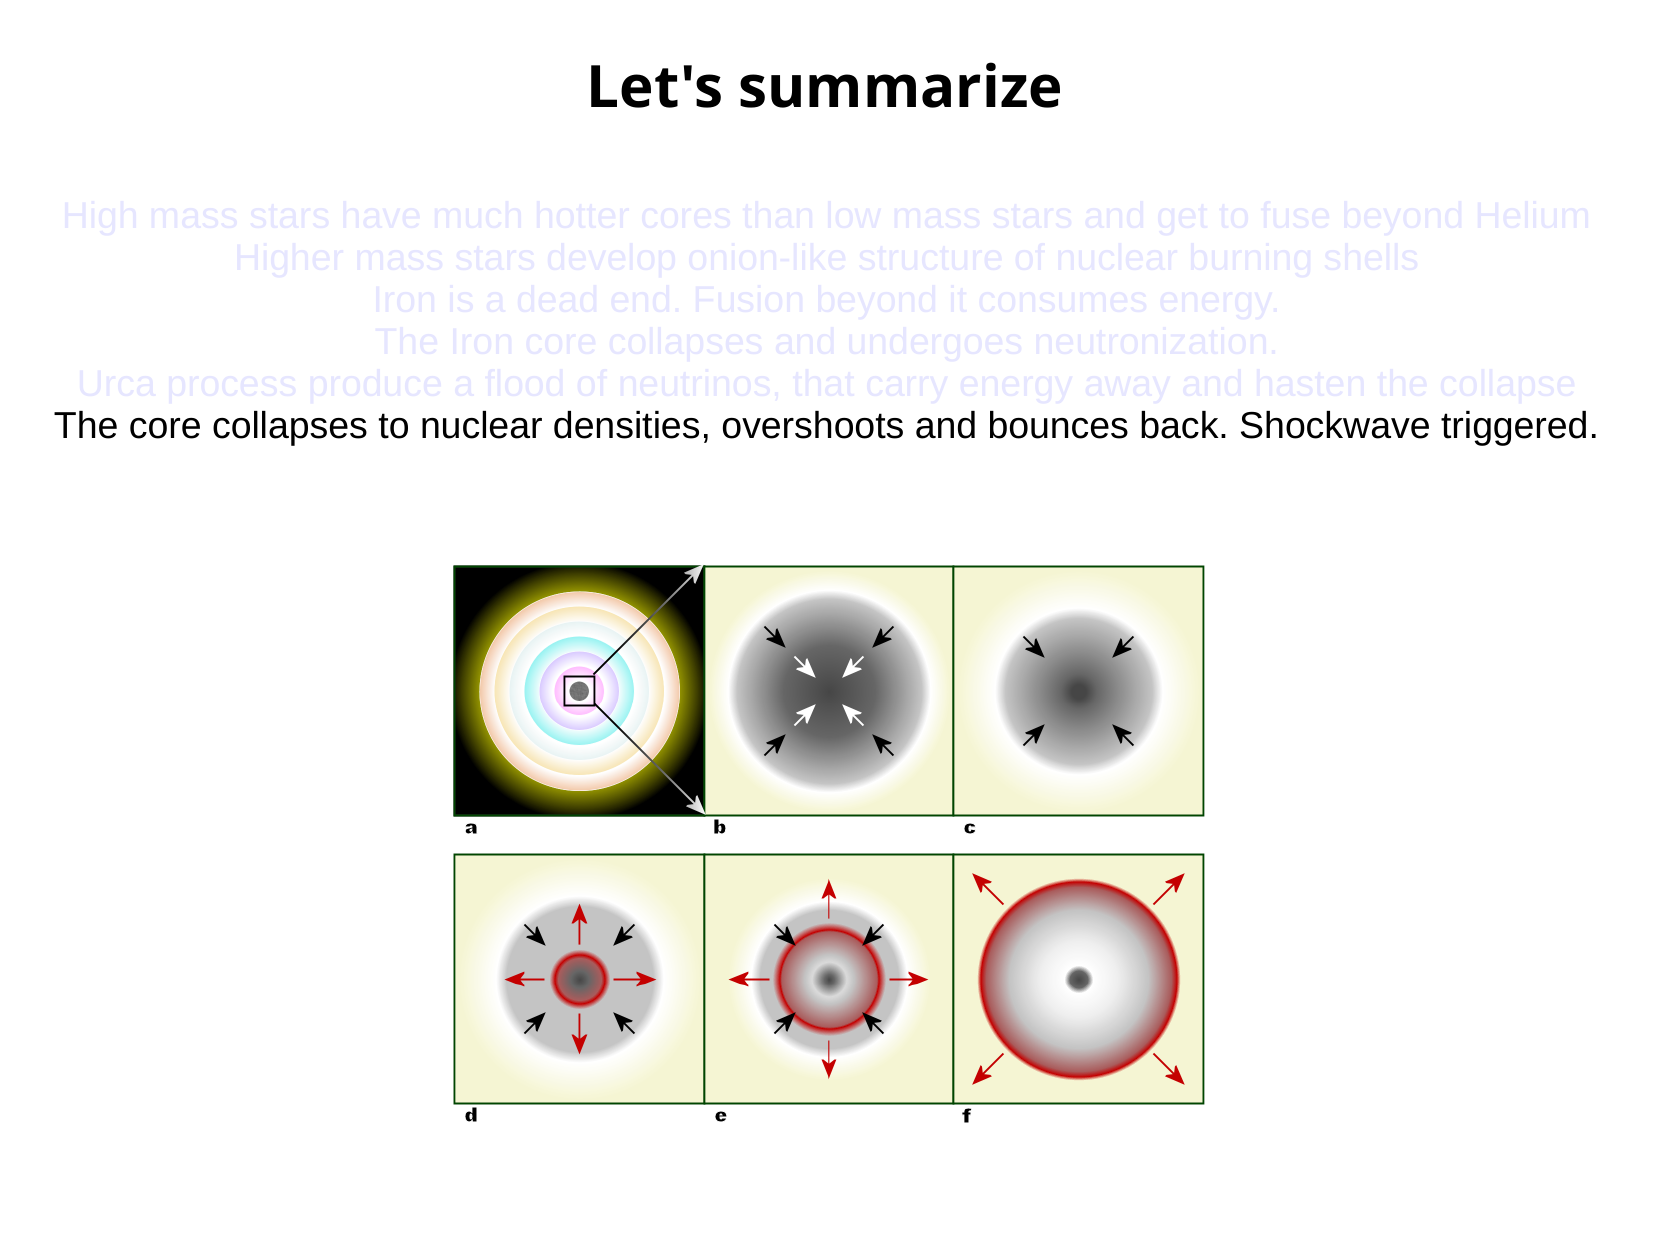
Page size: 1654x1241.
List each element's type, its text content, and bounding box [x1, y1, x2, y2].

text_box Let's summarize [262, 37, 1388, 134]
picture [450, 562, 1207, 1126]
text_box High mass stars have much hotter cores than low mass stars and get to fuse beyond Helium Higher mass stars develop onion-like structure of nuclear burning shells Iron is a dead end. Fusion beyond it consumes energy. The Iron core collapses and undergoes neutronization. Urca process produce a flood of neutrinos, that carry energy away and hasten the collapse The core collapses to nuclear densities, overshoots and bounces back. Shockwave triggered. [0, 187, 1654, 497]
